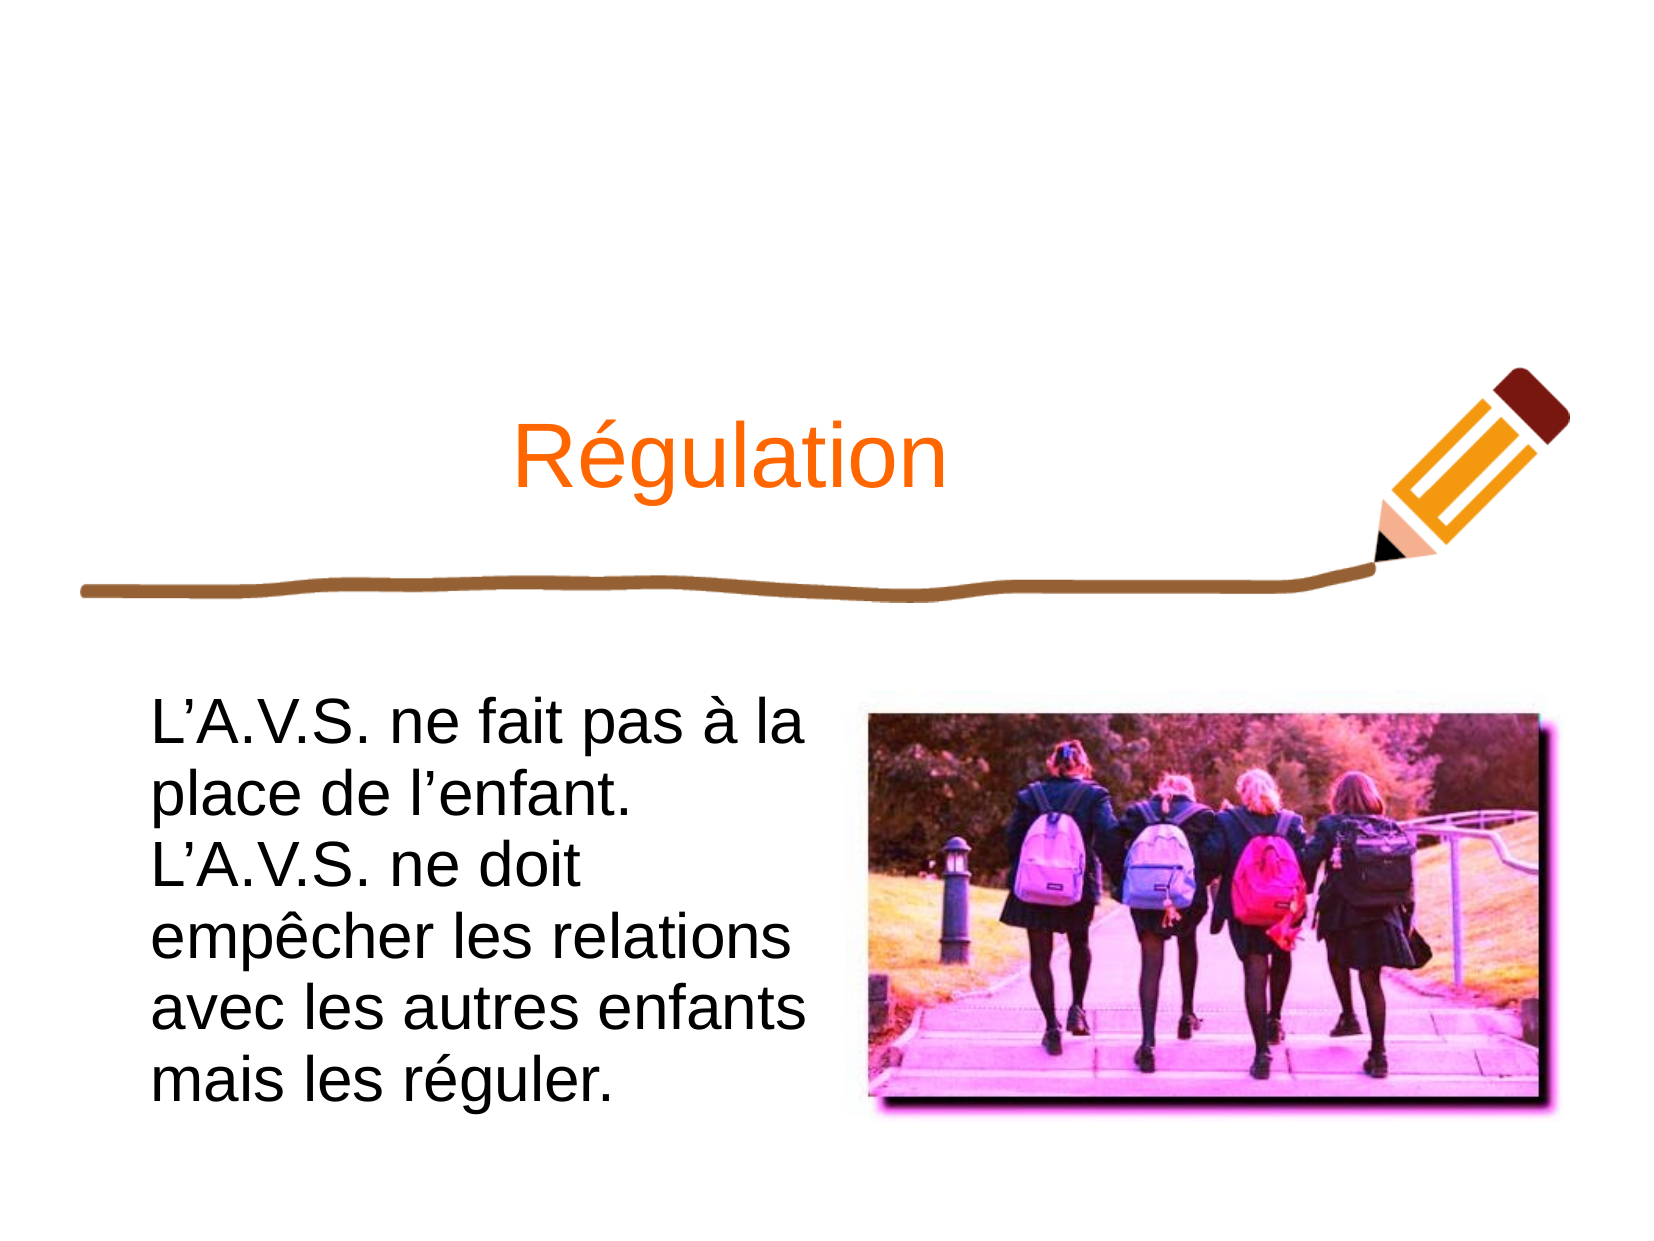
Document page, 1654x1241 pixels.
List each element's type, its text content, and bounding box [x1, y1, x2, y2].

list L’A.V.S. ne fait pas à la place de l’enfant. L’A.V.S. ne doit empêcher les relations avec les autres enfants mais les réguler. [82, 685, 809, 1177]
title Régulation [82, 352, 1379, 560]
picture [80, 367, 1570, 603]
picture [845, 690, 1564, 1123]
